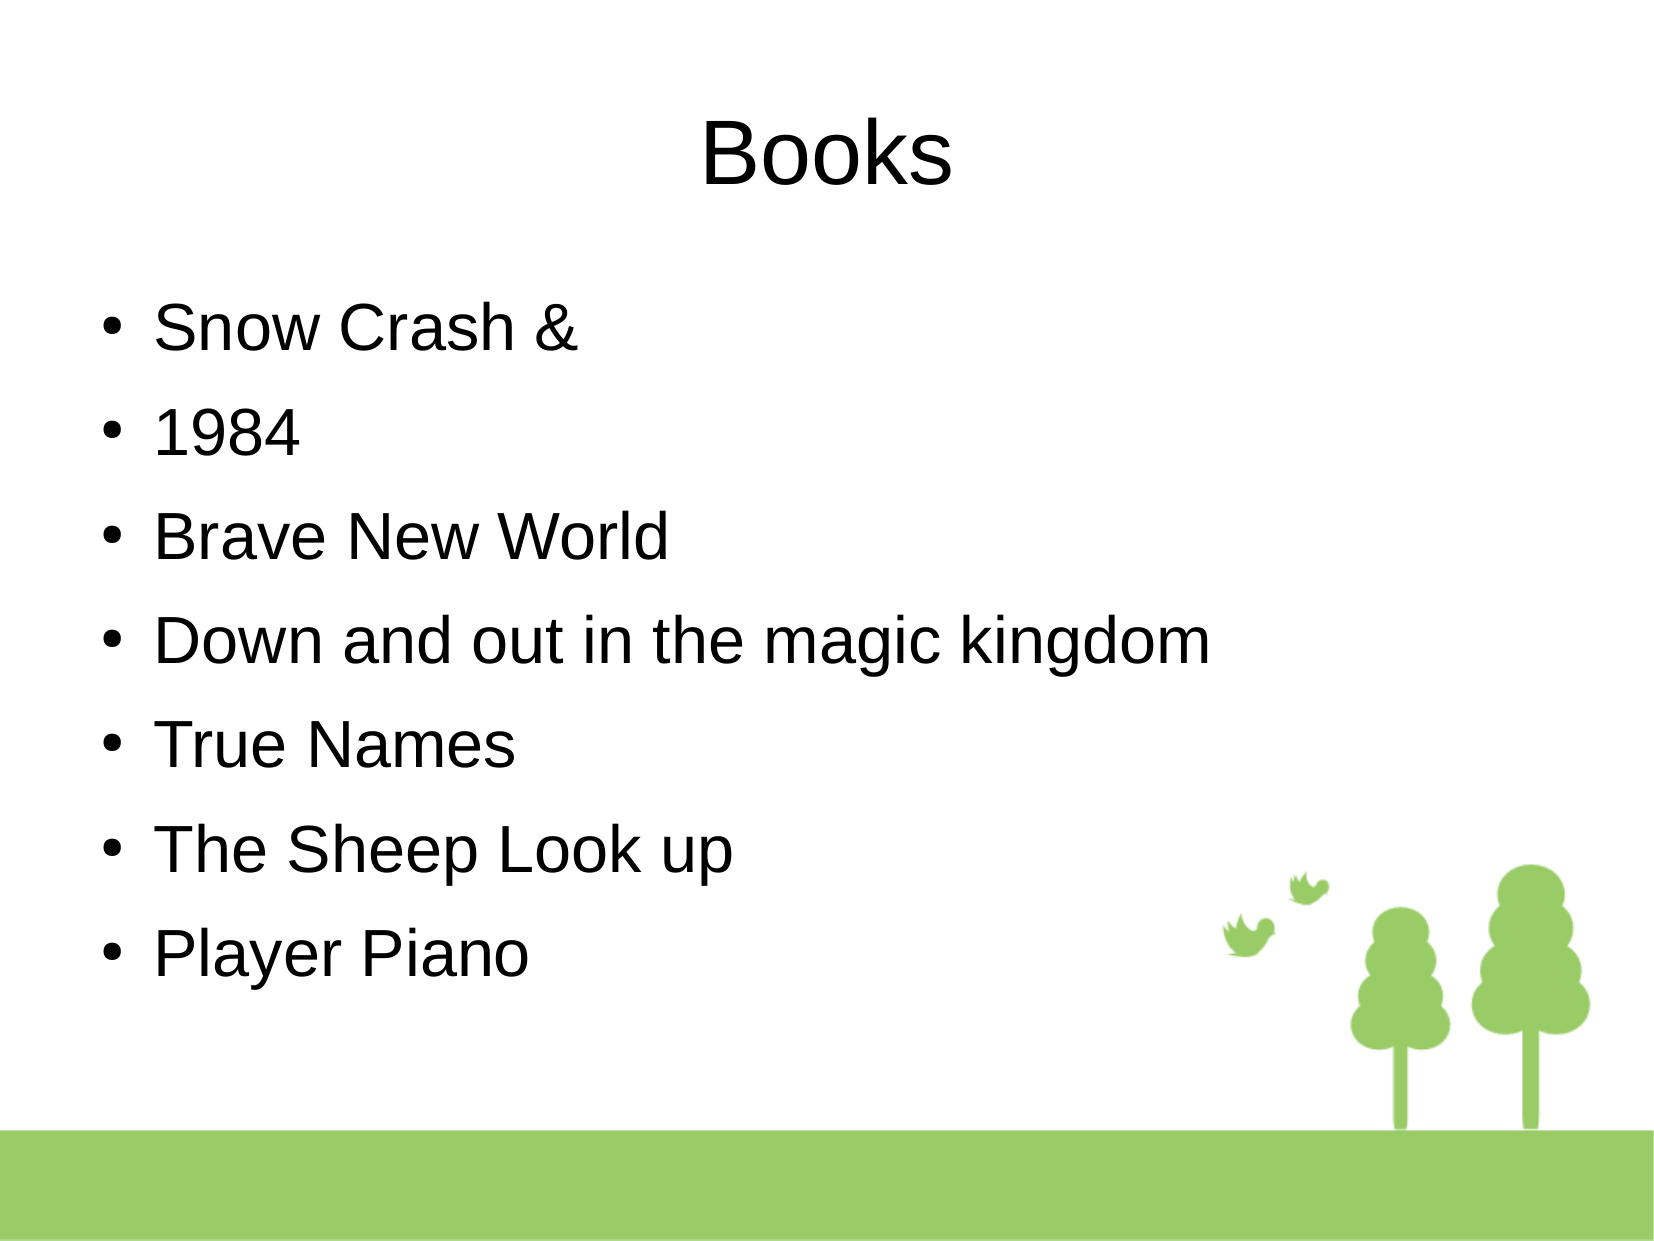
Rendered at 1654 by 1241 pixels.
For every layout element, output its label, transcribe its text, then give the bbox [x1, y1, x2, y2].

picture [0, 0, 1654, 1241]
title Books [82, 49, 1571, 257]
list Snow Crash & 1984 Brave New World Down and out in the magic kingdom True Names The Sheep Look up Player Piano [82, 290, 1571, 1010]
